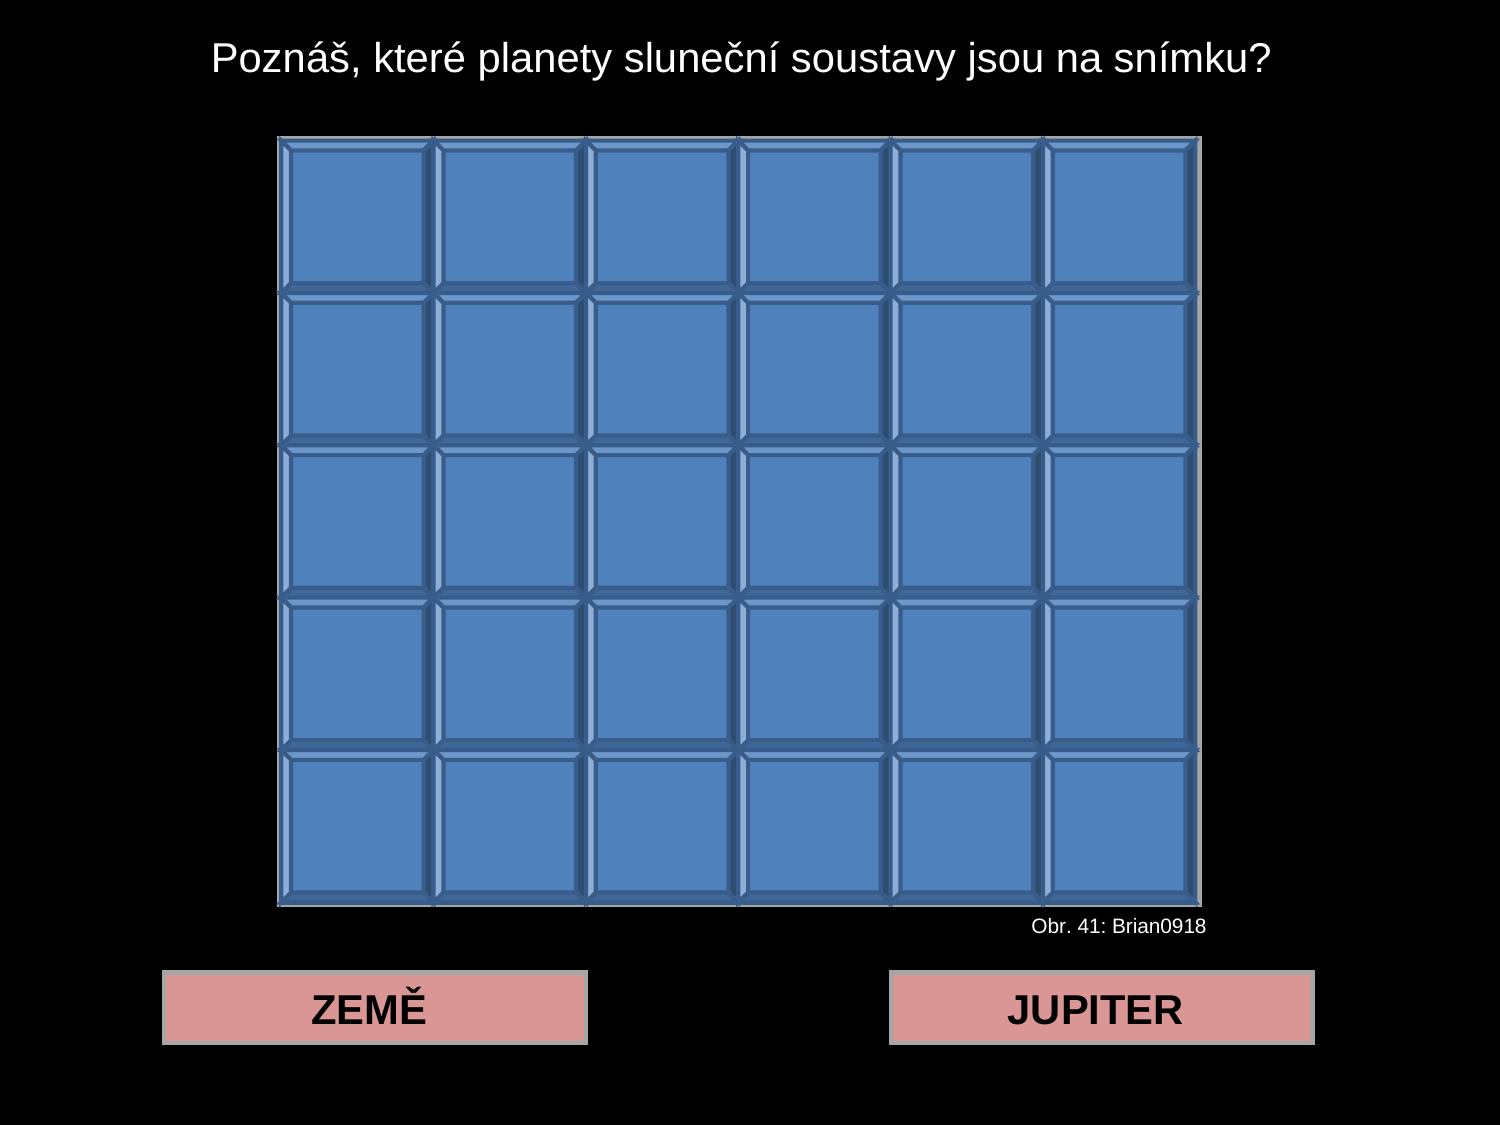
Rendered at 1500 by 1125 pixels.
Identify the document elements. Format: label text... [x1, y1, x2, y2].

text_box [588, 140, 738, 292]
text_box [435, 293, 585, 445]
text_box [436, 446, 585, 597]
text_box [741, 141, 890, 292]
text_box [892, 598, 1042, 750]
text_box [893, 141, 1042, 292]
text_box [435, 598, 585, 903]
text_box [893, 446, 1042, 597]
text_box [588, 293, 738, 597]
text_box [284, 141, 433, 292]
text_box [436, 141, 585, 292]
text_box [740, 293, 890, 597]
text_box [282, 598, 433, 903]
text_box [892, 751, 1042, 903]
text_box Obr. 41: Brian0918 [1016, 904, 1222, 946]
text_box ZEMĚ [164, 972, 586, 1043]
text_box [587, 598, 738, 903]
text_box [739, 598, 890, 903]
text_box Poznáš, které planety sluneční soustavy jsou na snímku? [35, 23, 1465, 89]
text_box [892, 293, 1042, 445]
text_box [283, 293, 433, 597]
text_box JUPITER [890, 972, 1313, 1043]
text_box [1044, 140, 1196, 903]
